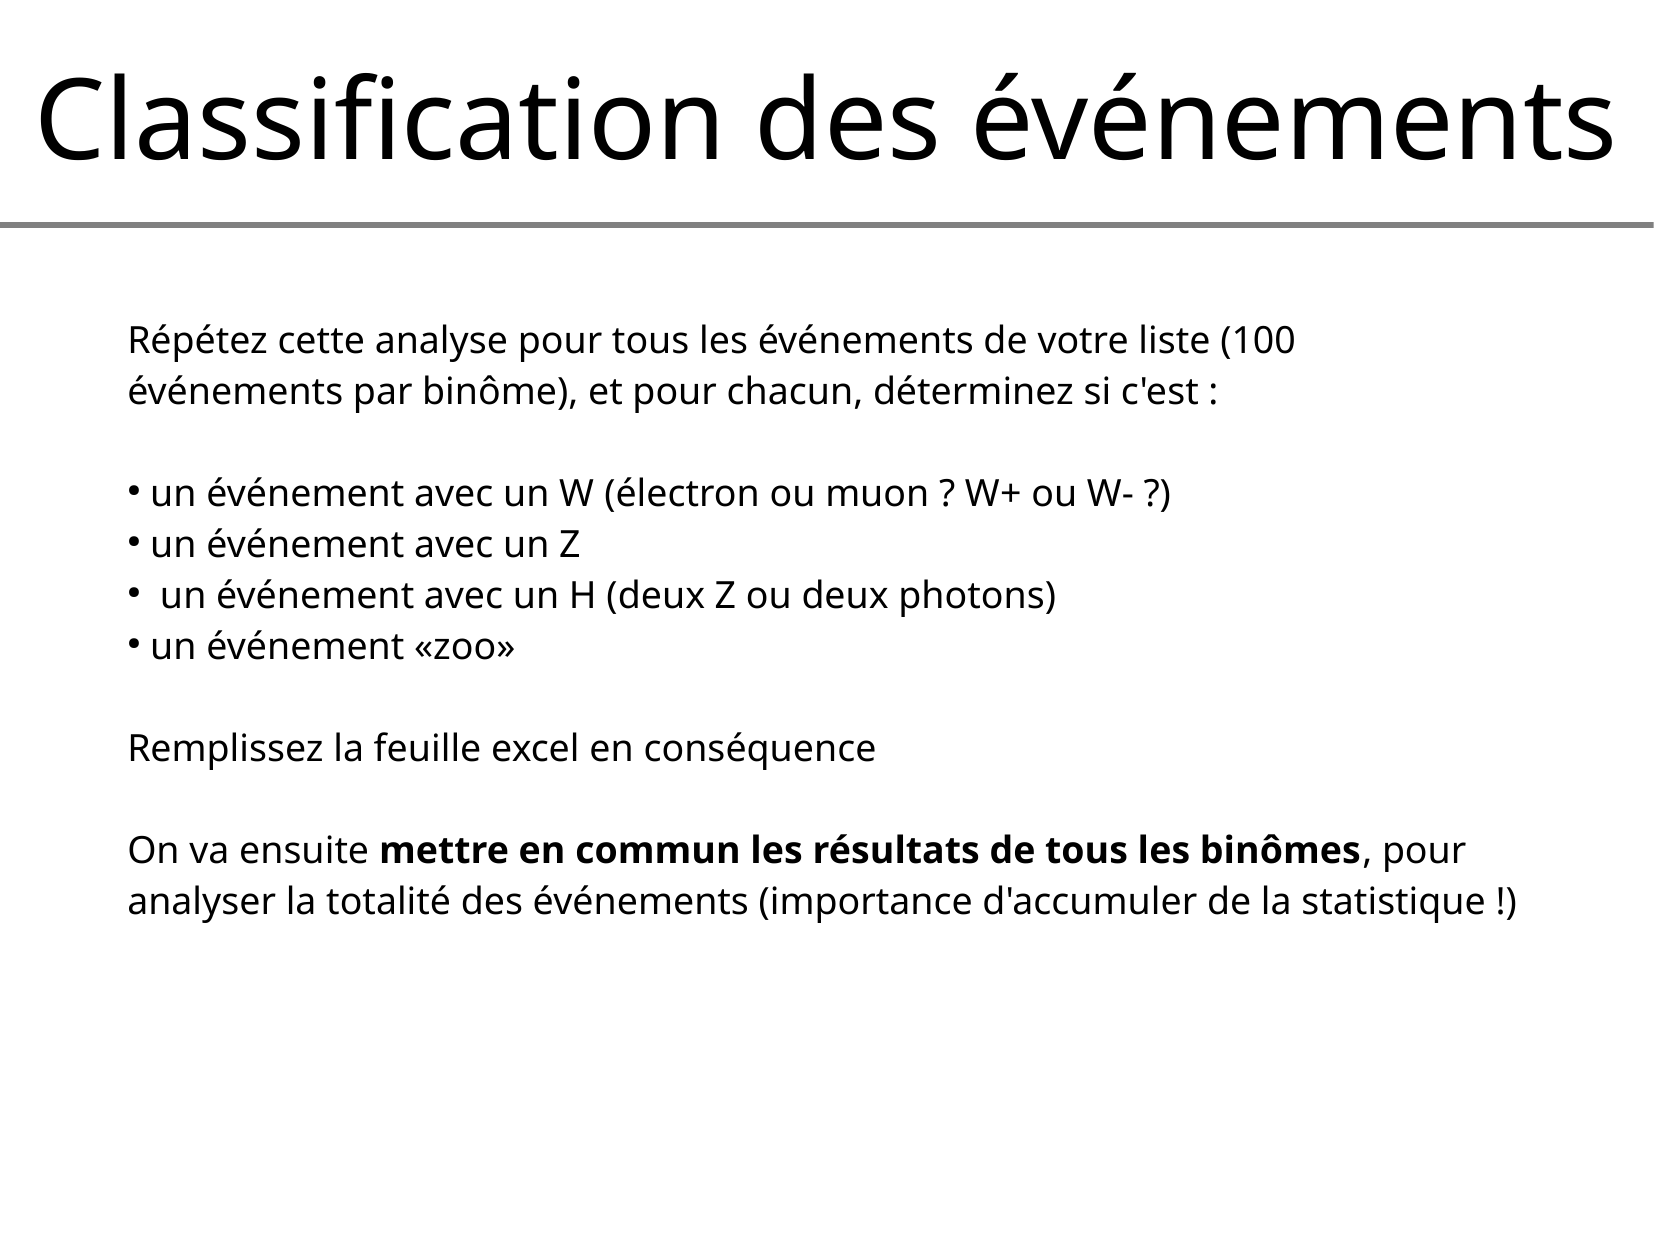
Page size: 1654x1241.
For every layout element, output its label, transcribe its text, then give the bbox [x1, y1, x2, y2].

text_box Répétez cette analyse pour tous les événements de votre liste (100 événements par binôme), et pour chacun, déterminez si c'est : un événement avec un W (électron ou muon ? W+ ou W- ?) un événement avec un Z un événement avec un H (deux Z ou deux photons) un événement «zoo» Remplissez la feuille excel en conséquence On va ensuite mettre en commun les résultats de tous les binômes, pour analyser la totalité des événements (importance d'accumuler de la statistique !) [112, 306, 1538, 881]
text_box Classification des événements [0, 31, 1654, 176]
